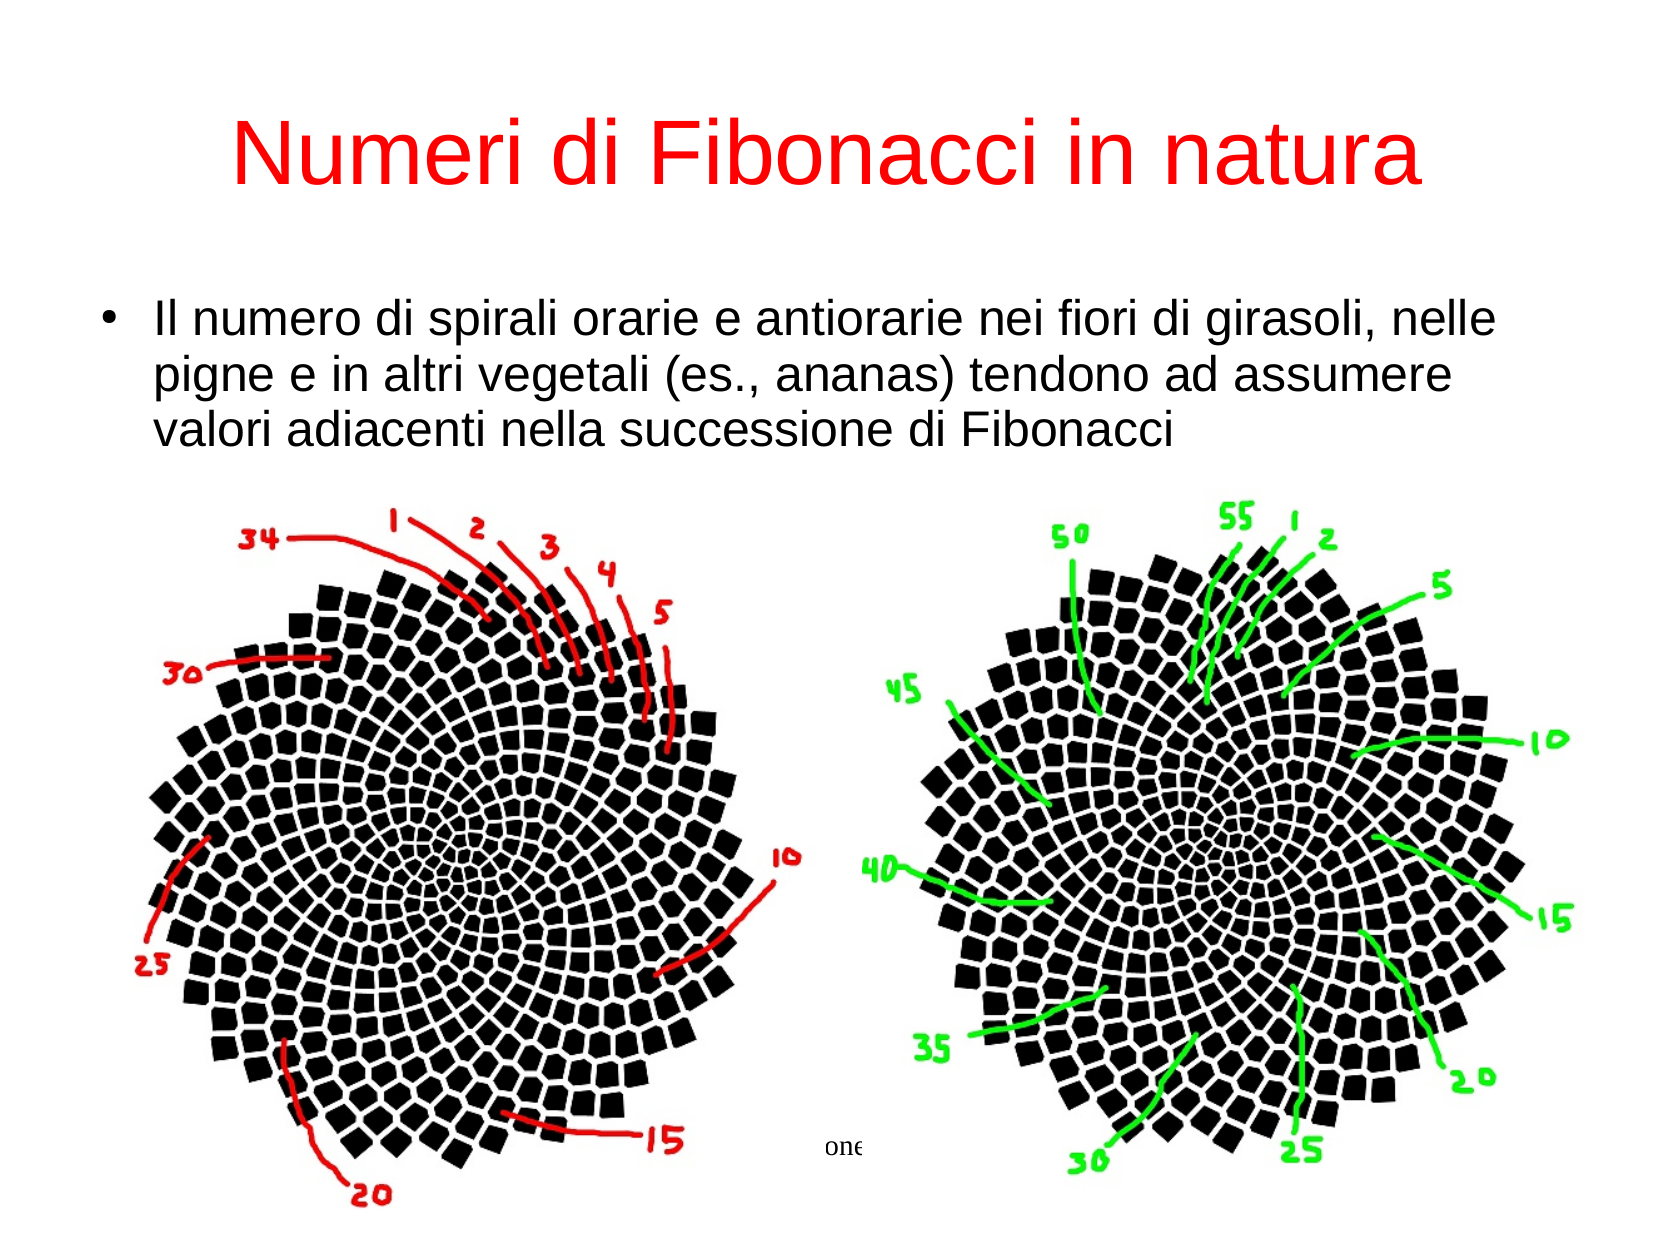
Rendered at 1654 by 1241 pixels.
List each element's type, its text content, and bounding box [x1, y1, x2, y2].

picture [75, 487, 826, 1238]
title Numeri di Fibonacci in natura [82, 49, 1571, 257]
list Il numero di spirali orarie e antiorarie nei fiori di girasoli, nelle pigne e in altri vegetali (es., ananas) tendono ad assumere valori adiacenti nella successione di Fibonacci [82, 290, 1571, 1109]
picture [862, 487, 1613, 1238]
